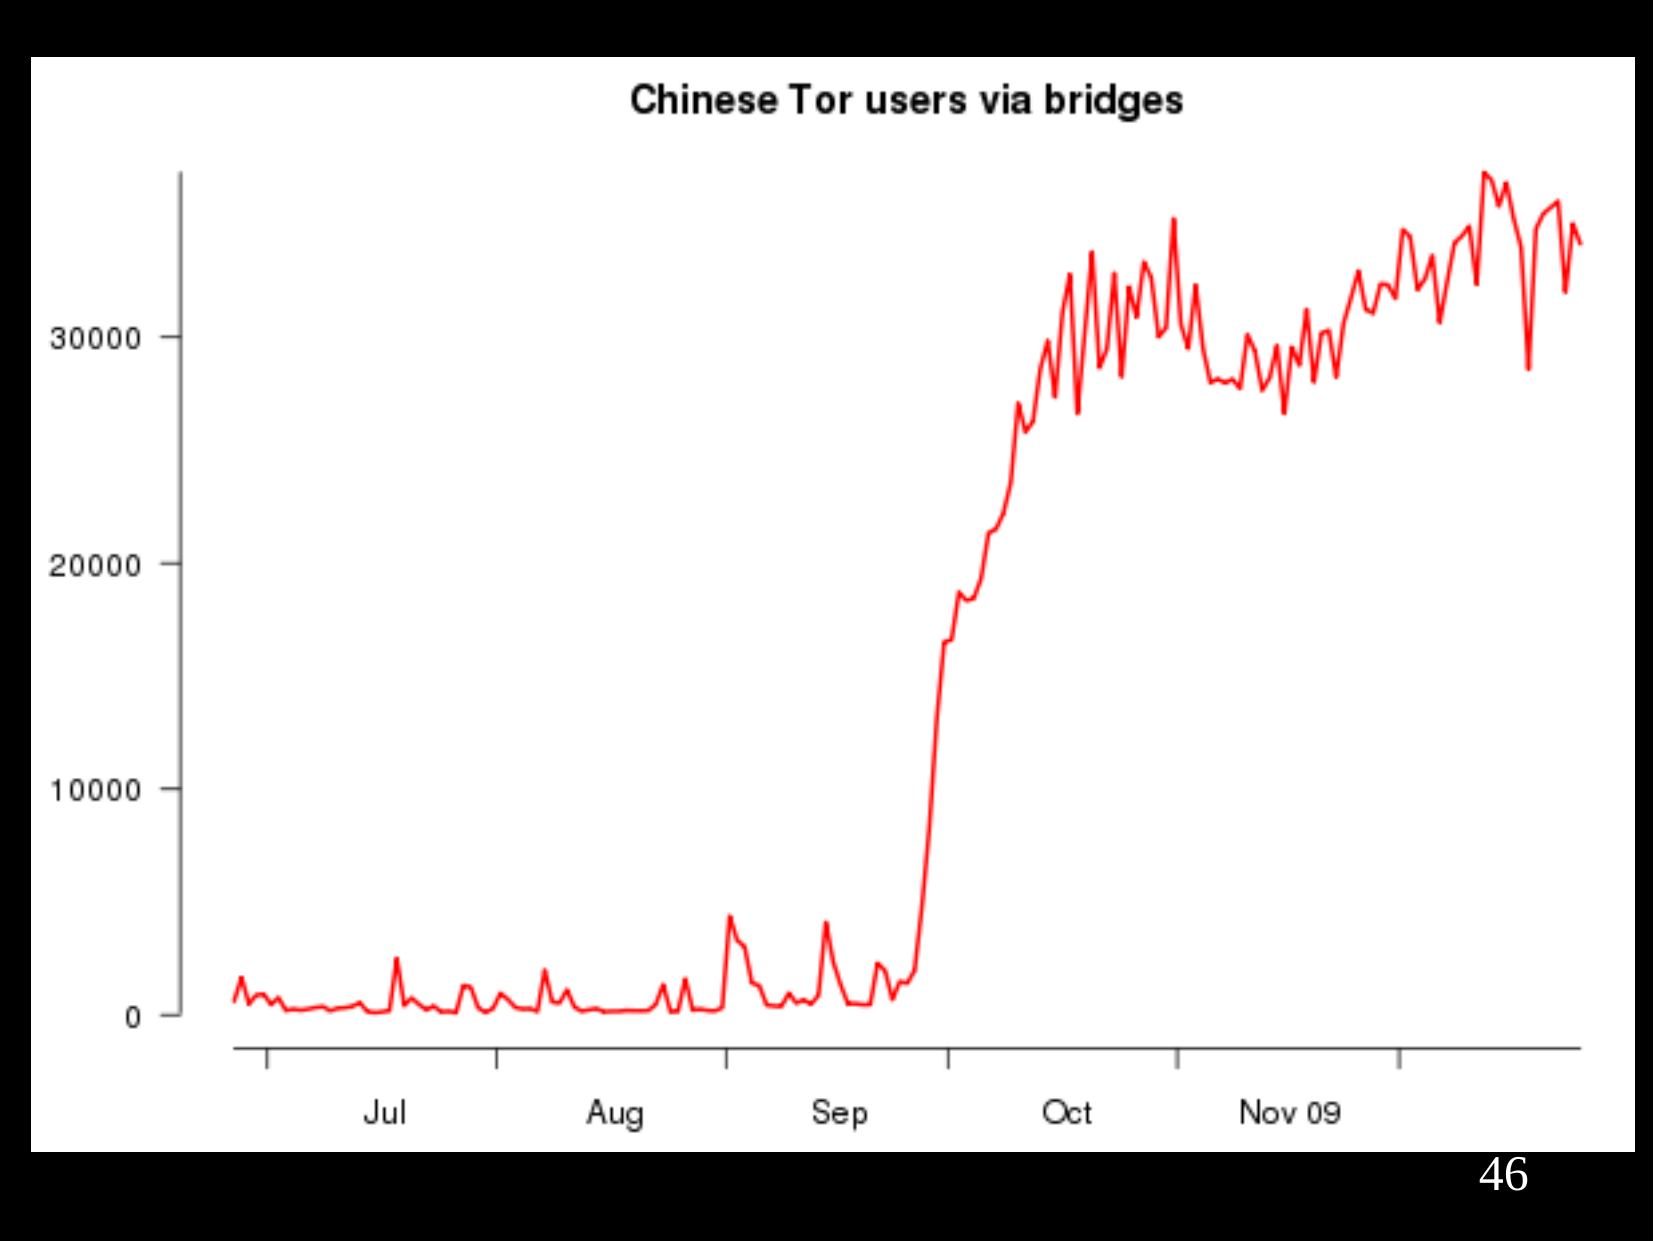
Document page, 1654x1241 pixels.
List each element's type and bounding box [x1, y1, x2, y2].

picture [31, 57, 1635, 1152]
